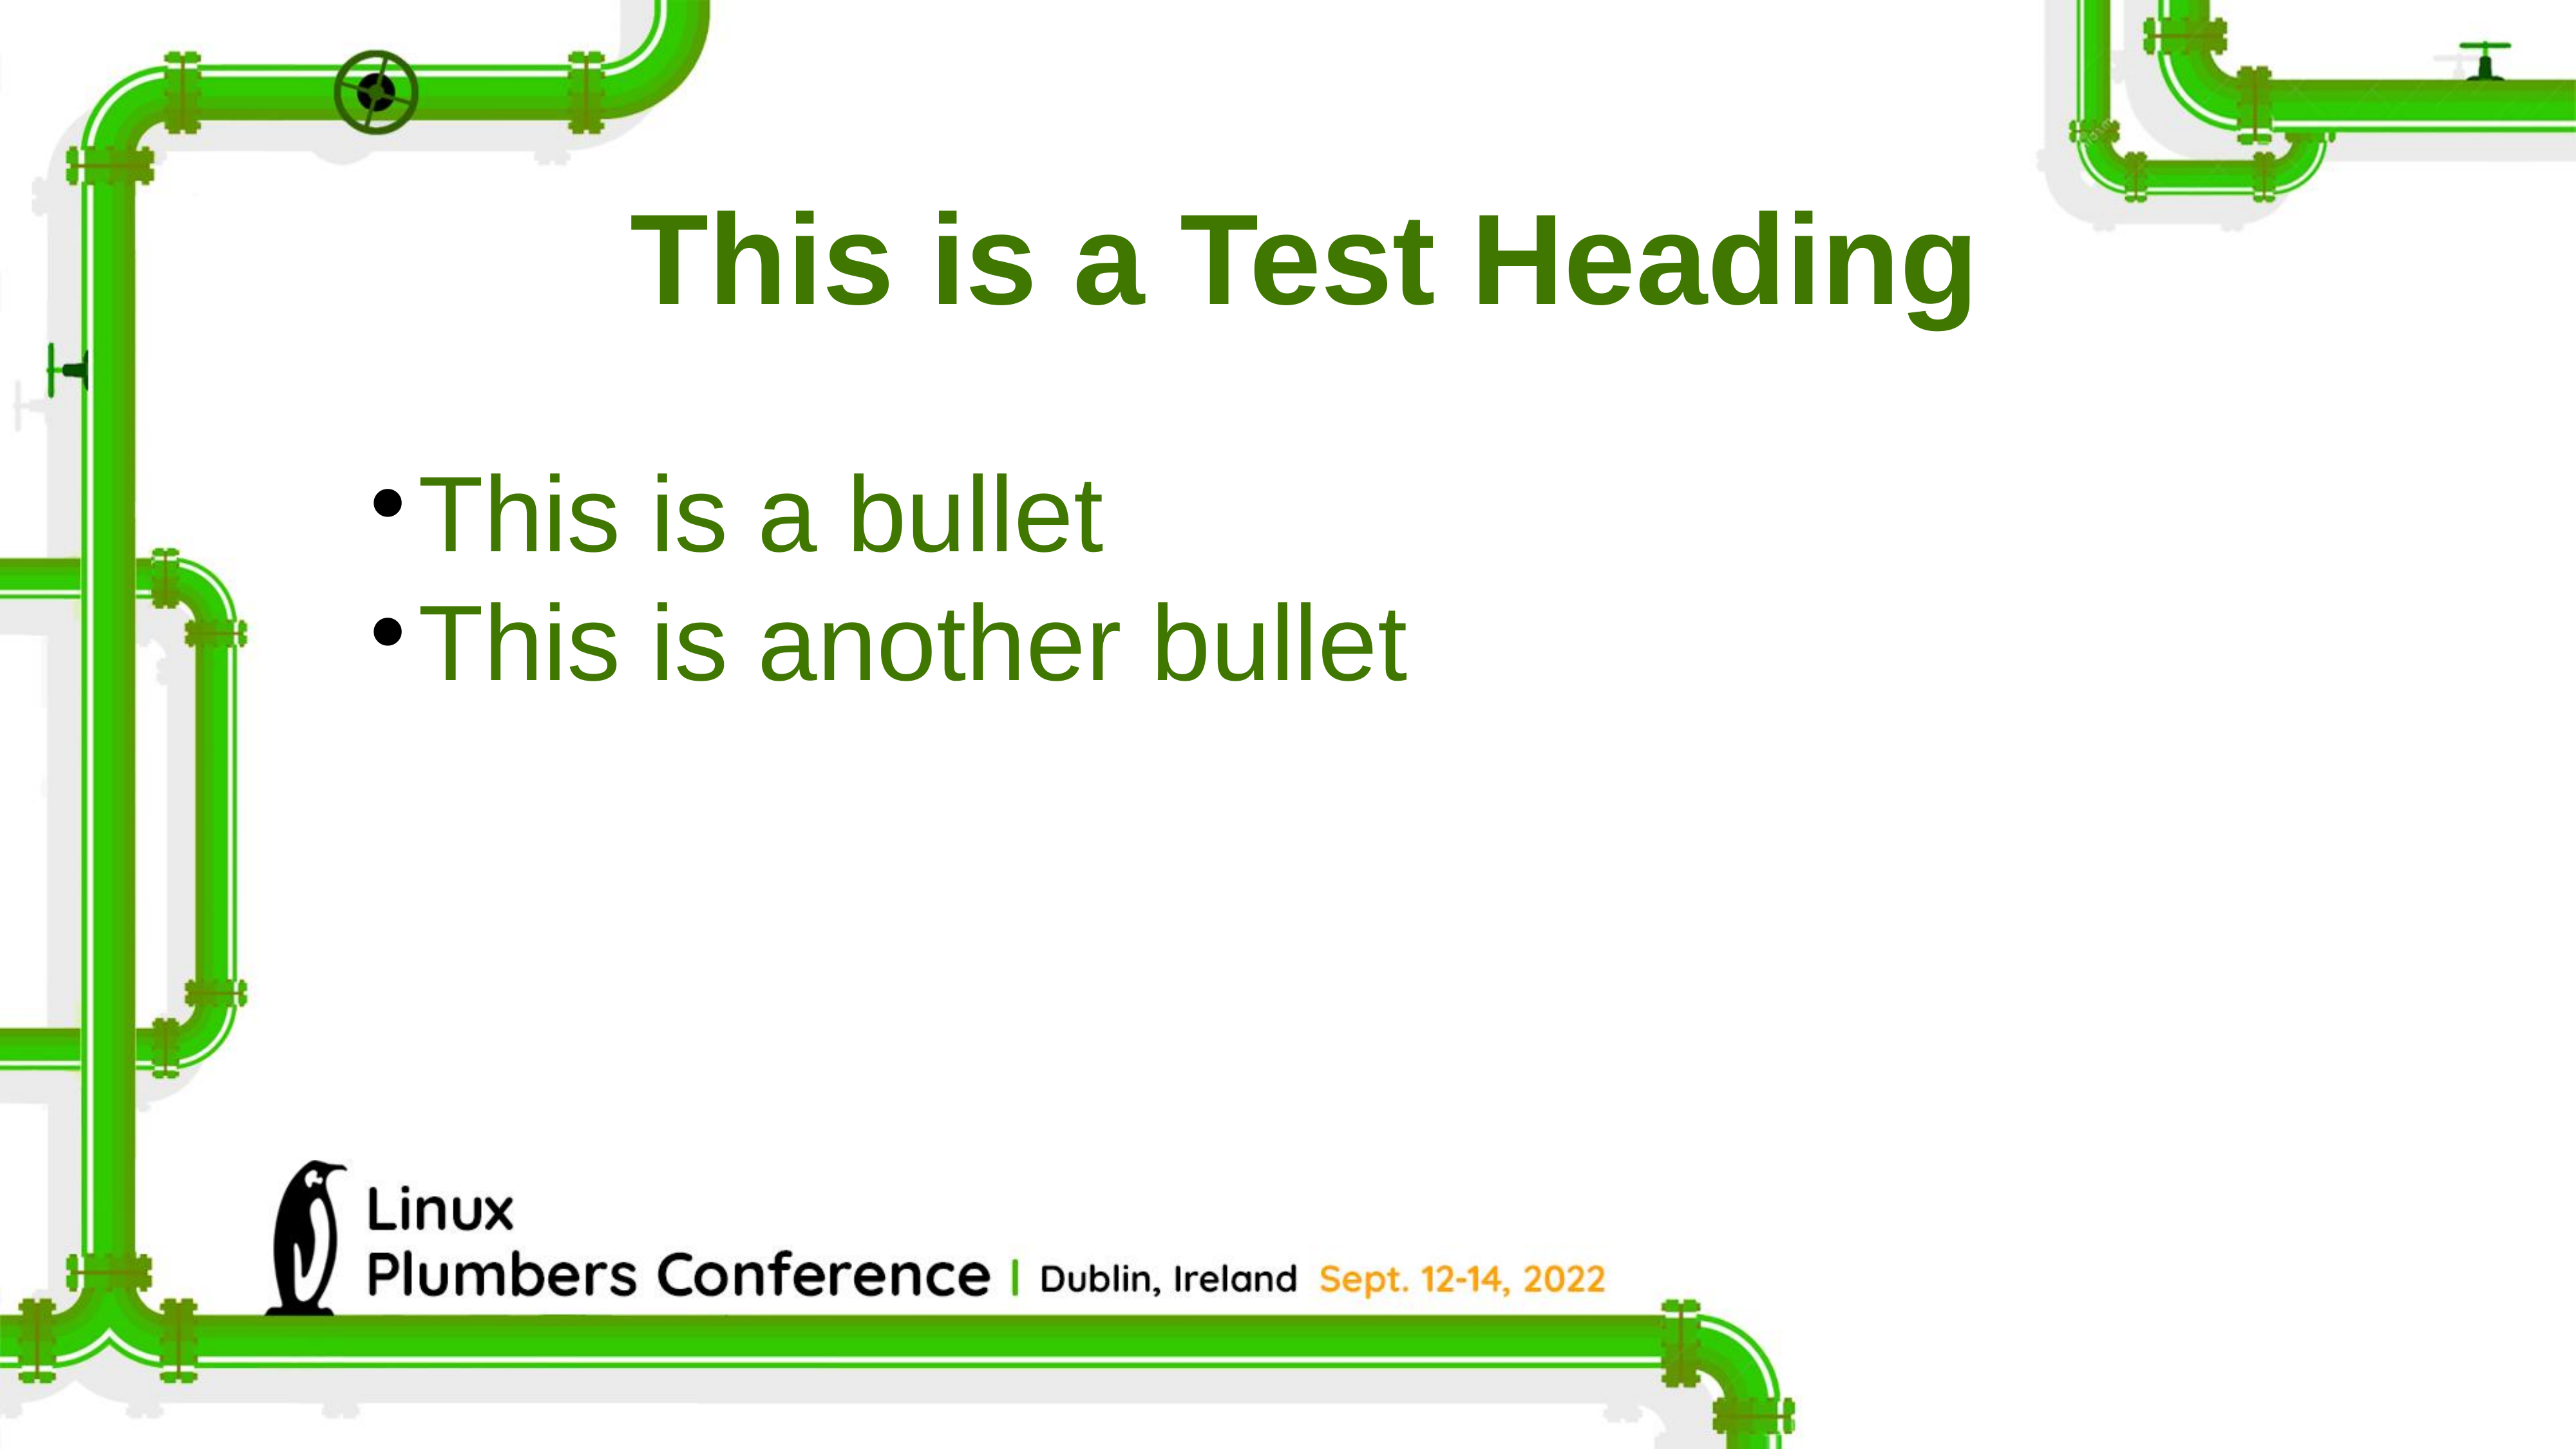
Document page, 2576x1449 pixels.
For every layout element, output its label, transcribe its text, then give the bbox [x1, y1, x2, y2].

text_box This is a bullet This is another bullet [365, 439, 2318, 708]
text_box This is a Test Heading [620, 171, 1990, 444]
picture [0, 0, 2576, 1449]
